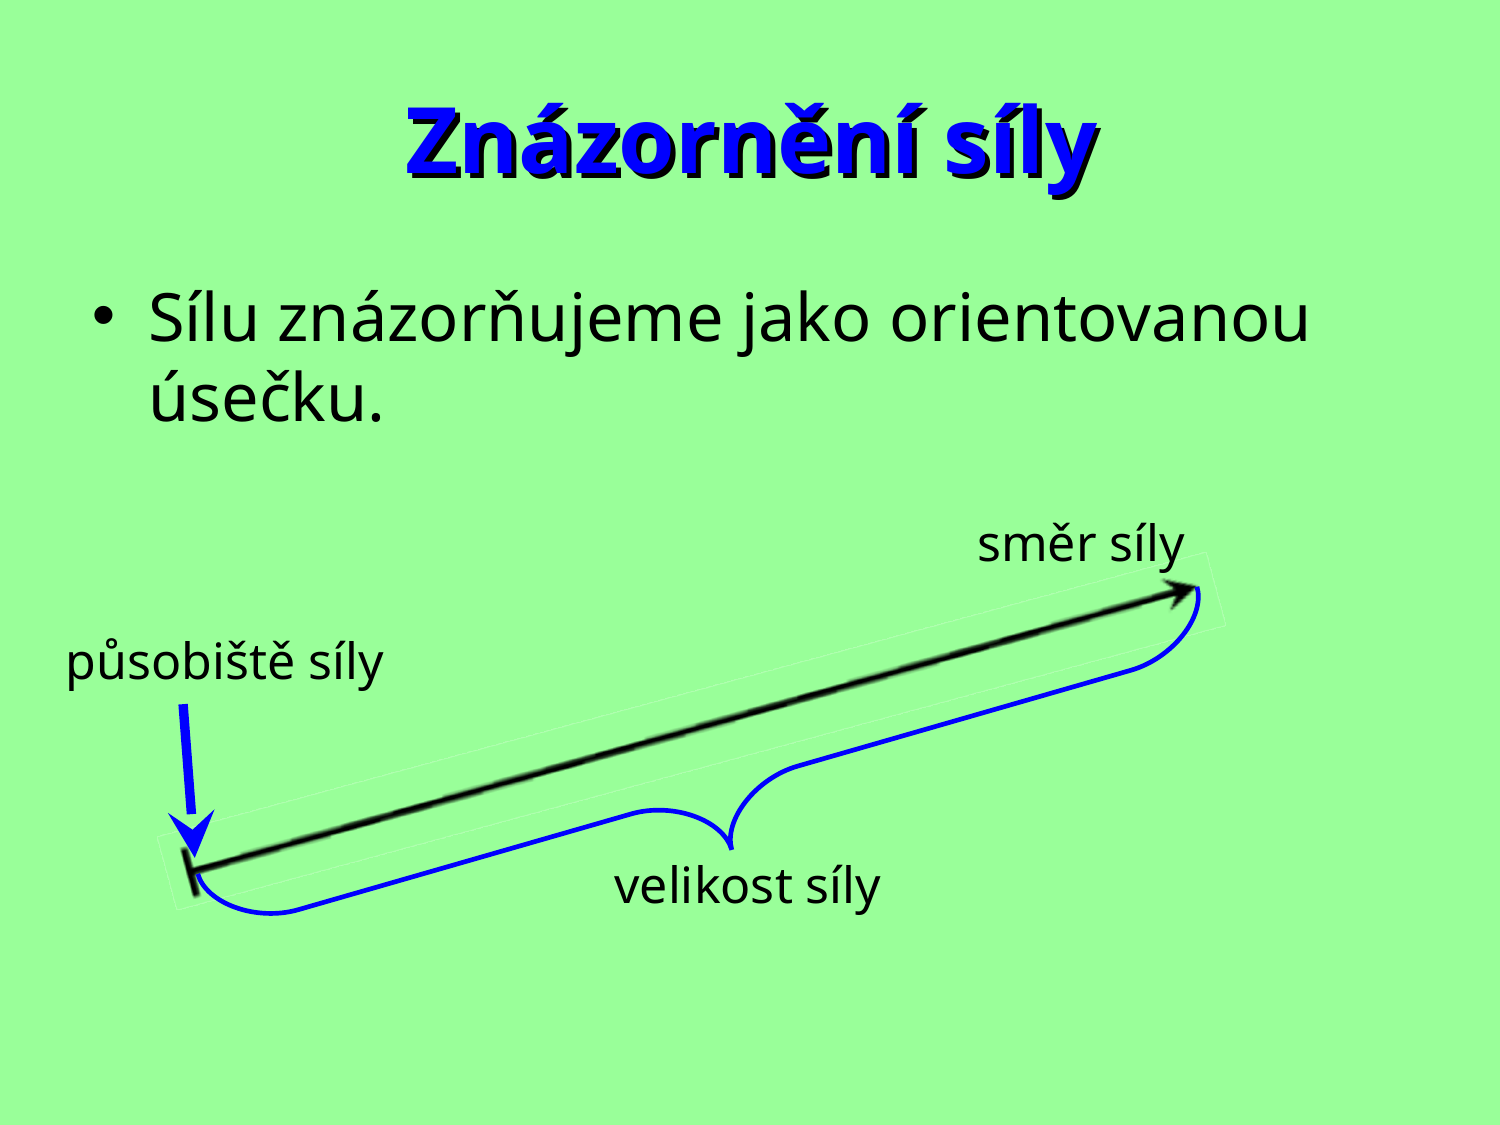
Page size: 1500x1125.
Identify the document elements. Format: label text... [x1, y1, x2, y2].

text_box směr síly [962, 503, 1201, 579]
title Znázornění síly [76, 42, 1427, 231]
text_box velikost síly [599, 846, 897, 922]
list Sílu znázorňujeme jako orientovanou úsečku. [76, 267, 1427, 1010]
text_box působiště síly [50, 621, 399, 698]
picture [156, 551, 1226, 910]
